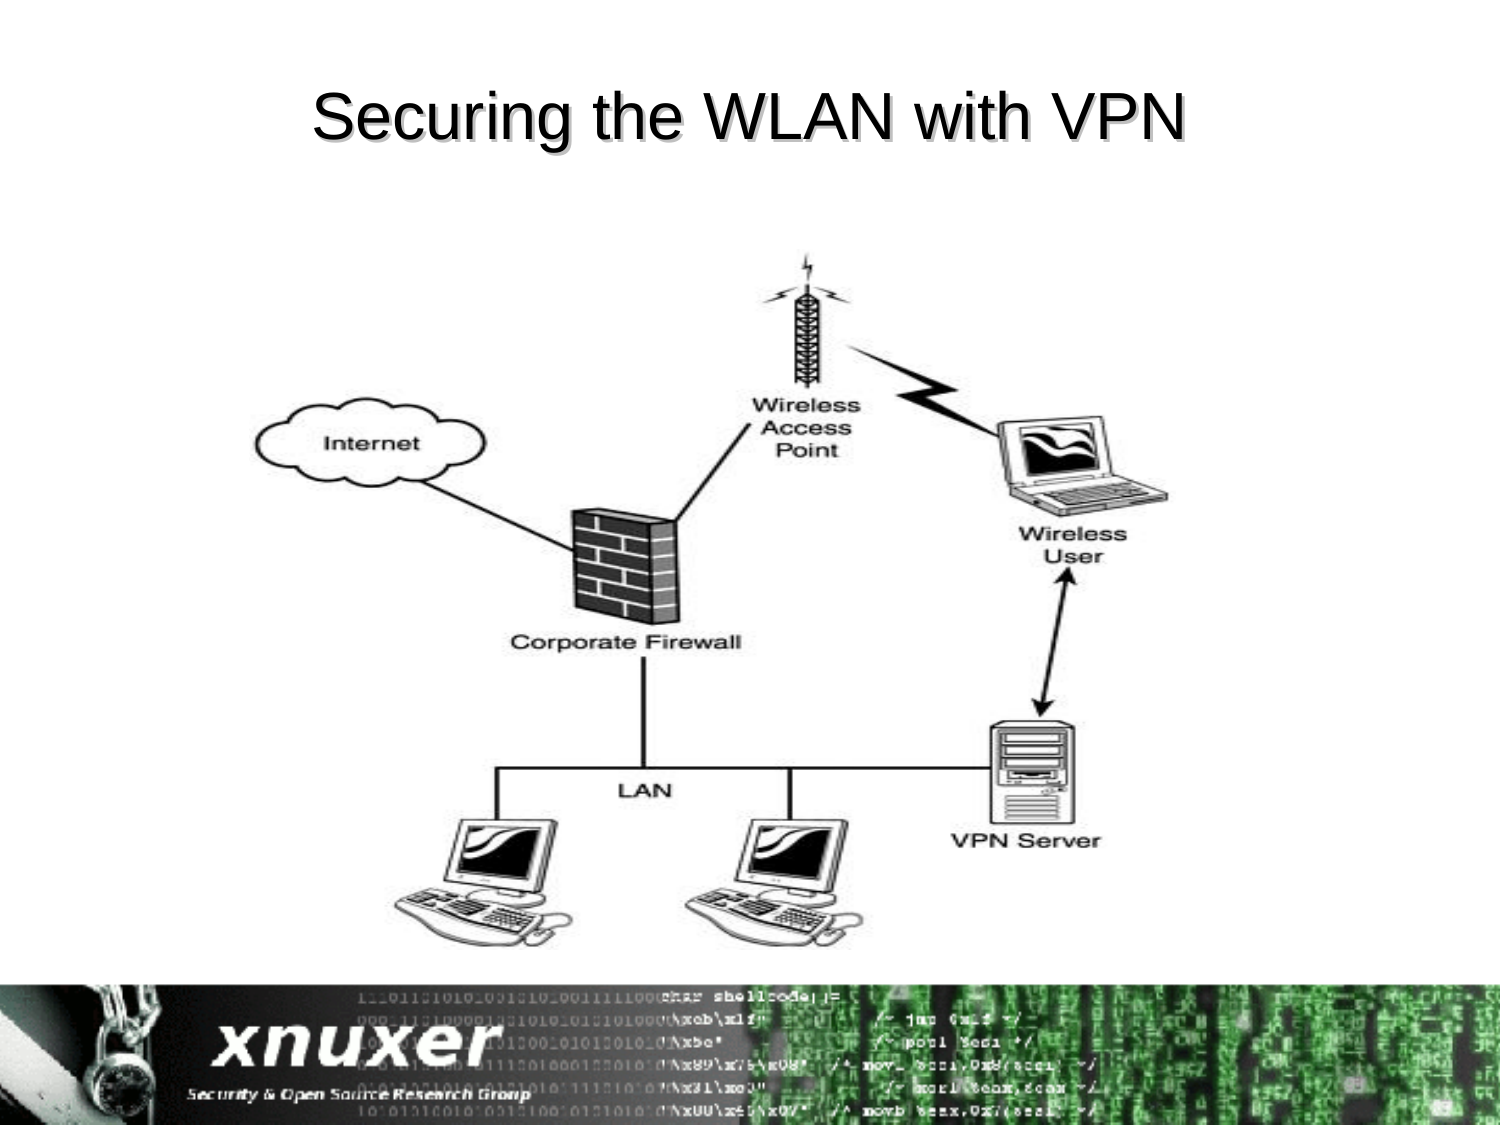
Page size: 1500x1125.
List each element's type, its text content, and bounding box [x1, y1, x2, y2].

picture [0, 0, 1500, 1125]
title Securing the WLAN with VPN [75, 45, 1426, 188]
